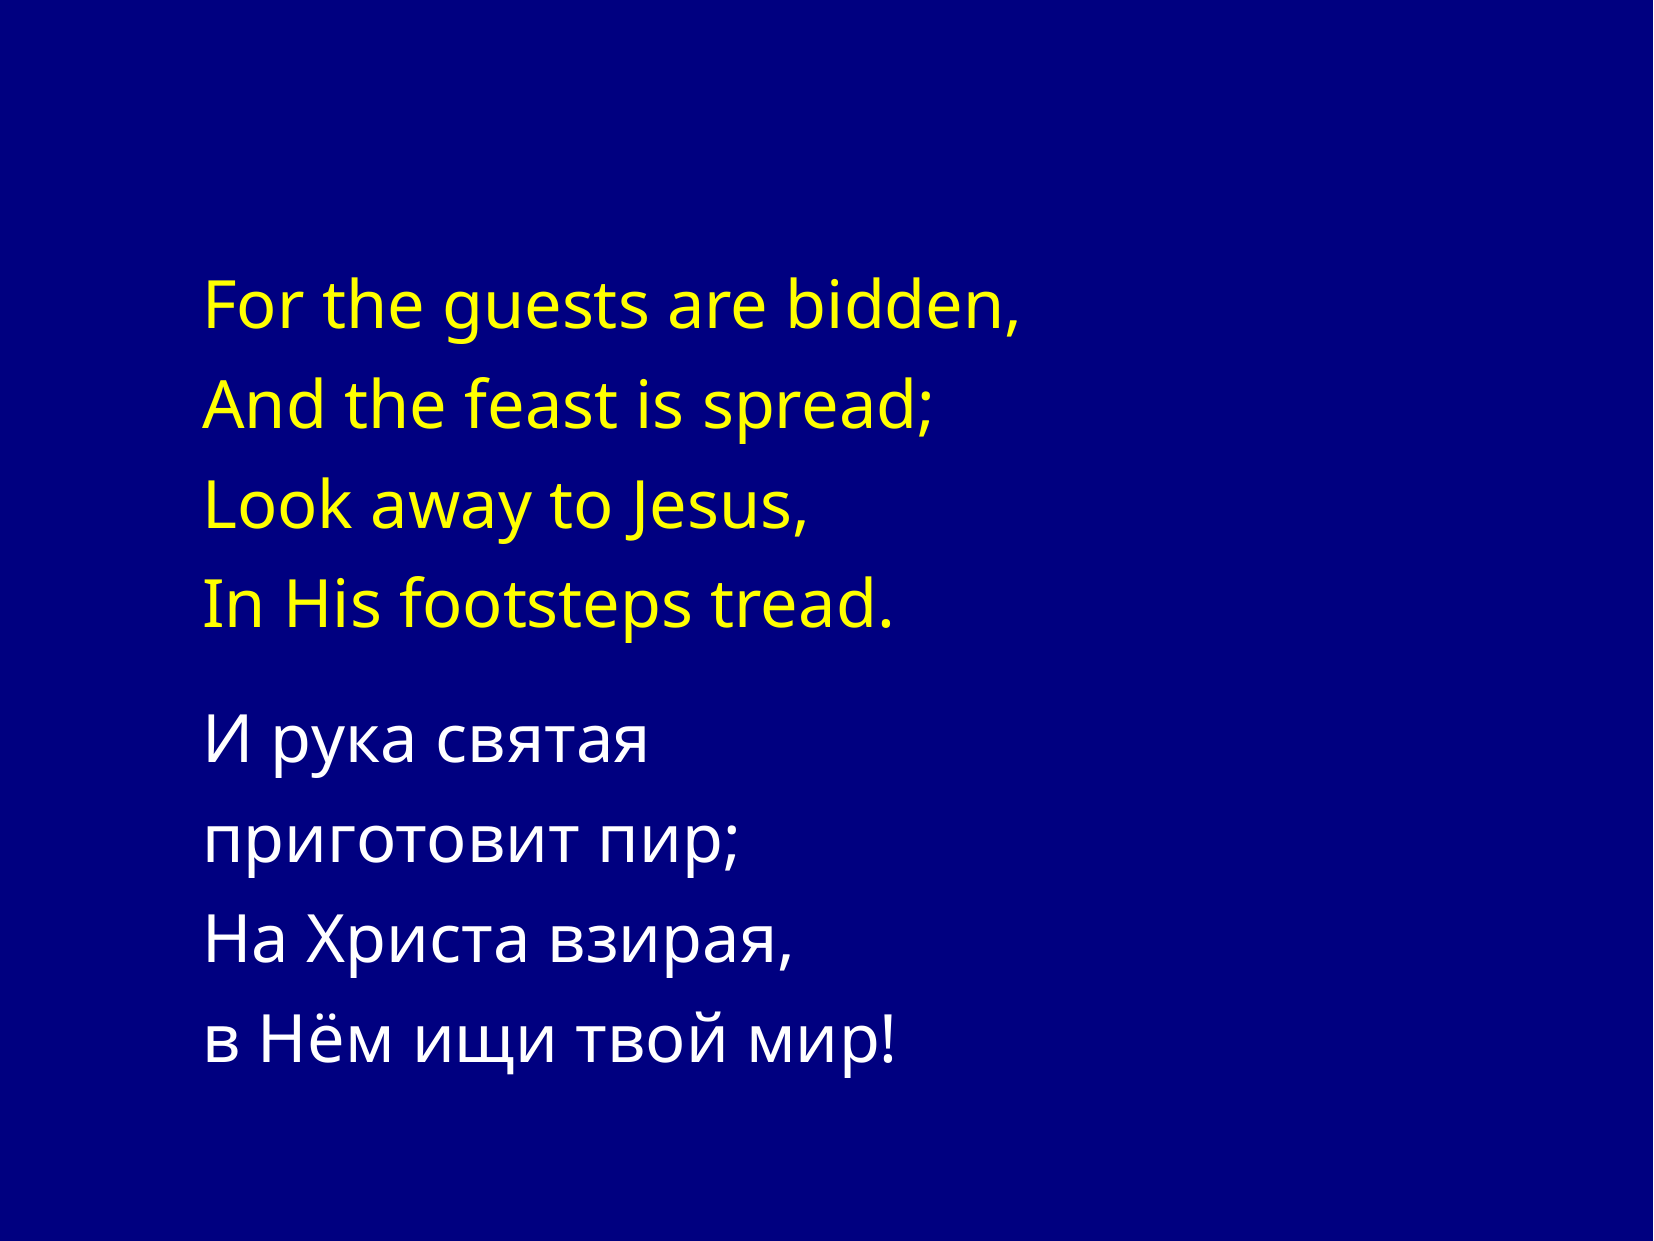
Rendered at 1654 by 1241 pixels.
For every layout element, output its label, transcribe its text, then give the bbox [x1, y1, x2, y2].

text_box For the guests are bidden, And the feast is spread; Look away to Jesus, In His footsteps tread. [75, 150, 1653, 638]
text_box И рука святая приготовит пир; На Христа взирая, в Нём ищи твой мир! [75, 675, 1576, 1163]
